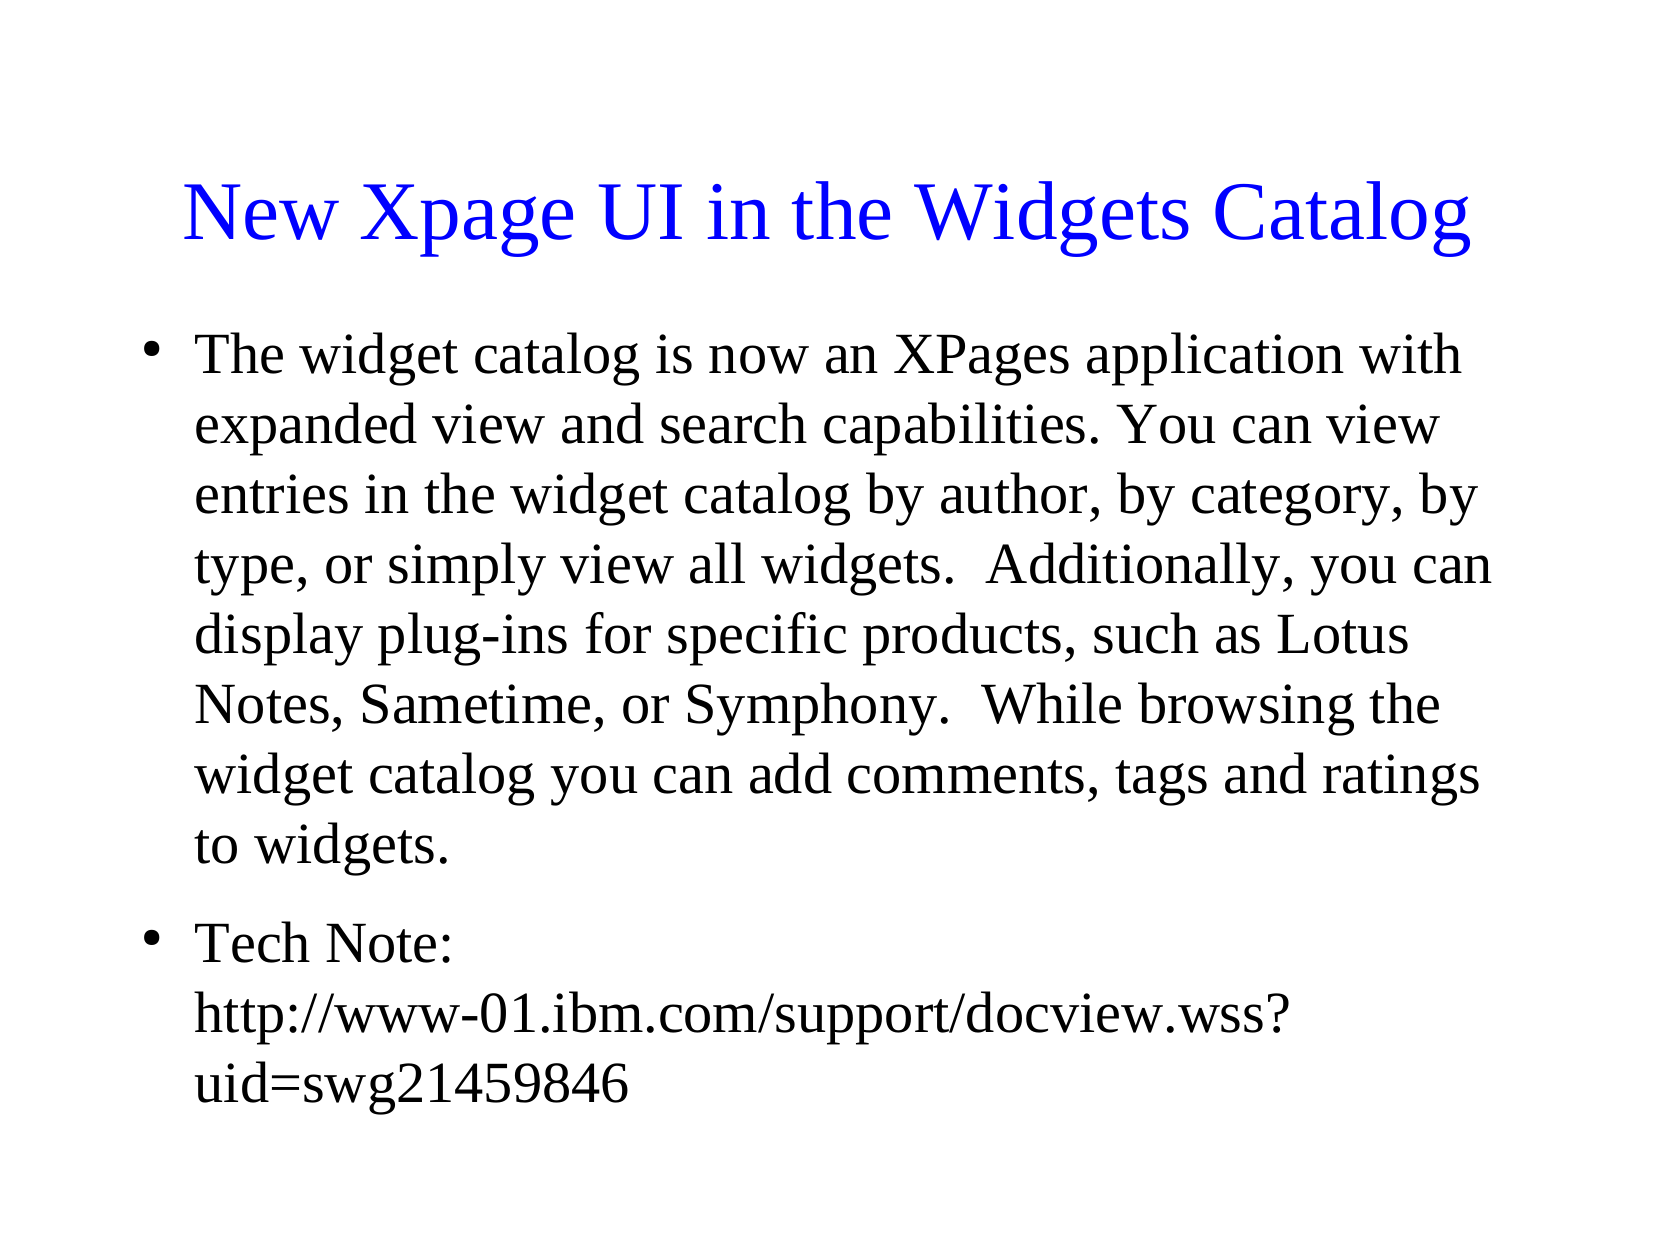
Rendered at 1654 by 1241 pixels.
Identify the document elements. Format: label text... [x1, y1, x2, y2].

title New Xpage UI in the Widgets Catalog [121, 102, 1534, 310]
list The widget catalog is now an XPages application with expanded view and search capabilities. You can view entries in the widget catalog by author, by category, by type, or simply view all widgets. Additionally, you can display plug-ins for specific products, such as Lotus Notes, Sametime, or Symphony. While browsing the widget catalog you can add comments, tags and ratings to widgets. Tech Note: http://www-01.ibm.com/support/docview.wss?uid=swg21459846 [123, 314, 1536, 1167]
